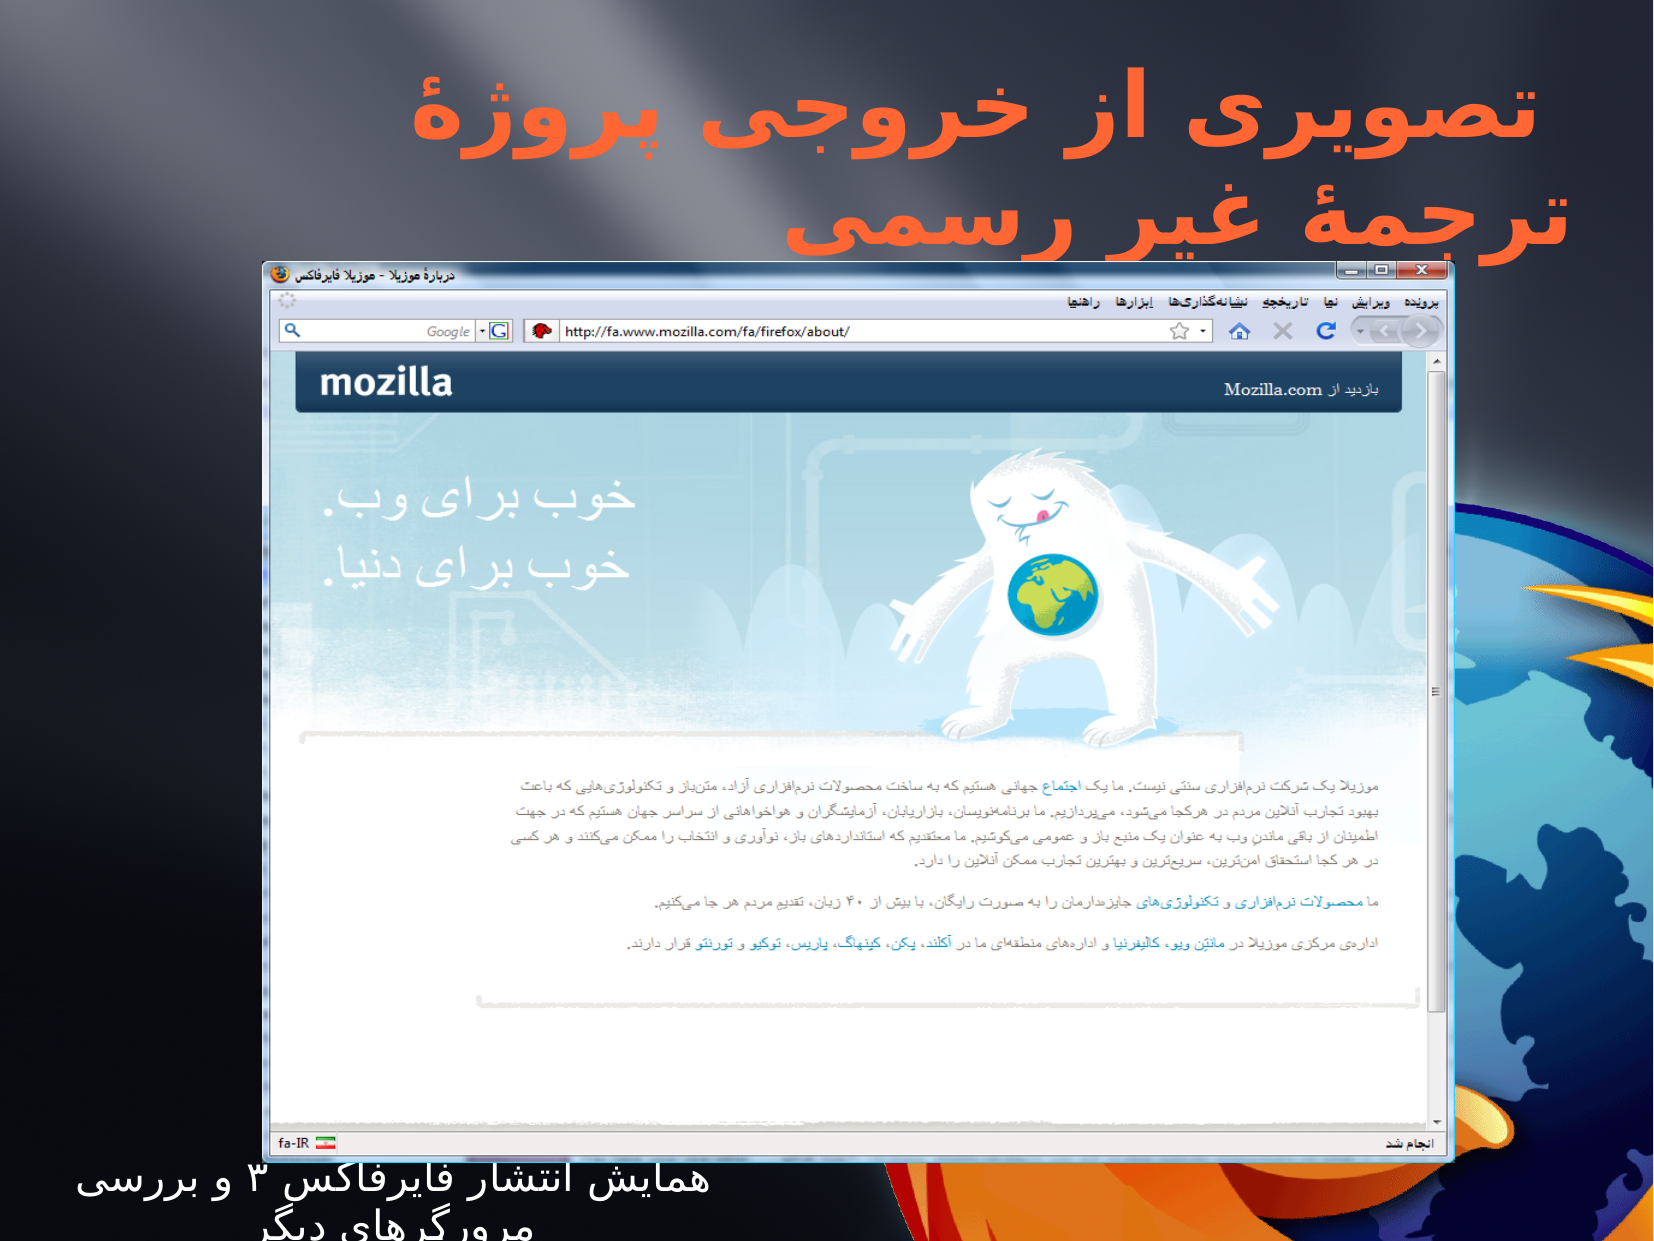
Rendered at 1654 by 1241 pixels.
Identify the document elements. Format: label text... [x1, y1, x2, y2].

picture [521, 1231, 528, 1237]
title تصویری از خروجی پروژهٔ ترجمهٔ غیر رسمی [149, 55, 1575, 263]
picture [0, 0, 1654, 1241]
